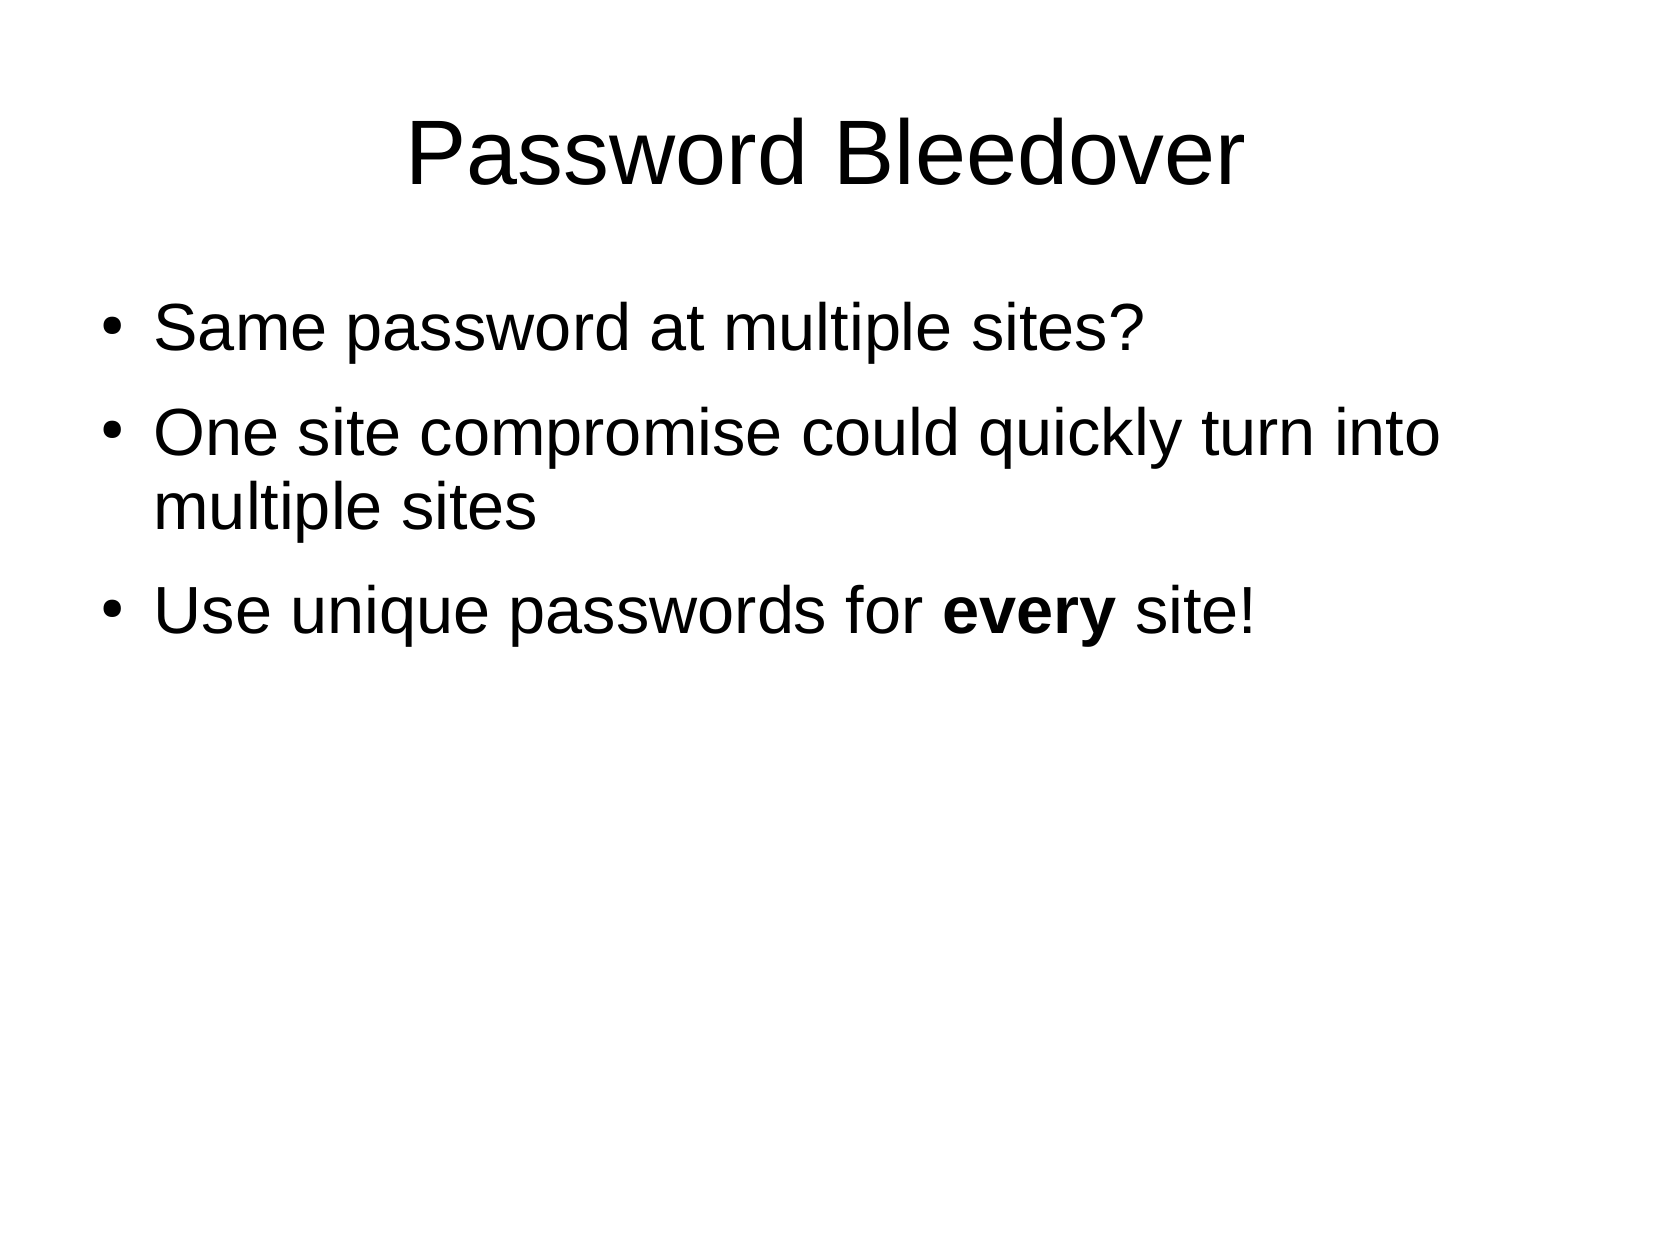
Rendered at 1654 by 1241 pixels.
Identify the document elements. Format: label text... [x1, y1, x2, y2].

list Same password at multiple sites? One site compromise could quickly turn into multiple sites Use unique passwords for every site! [82, 290, 1538, 1010]
title Password Bleedover [82, 49, 1571, 257]
